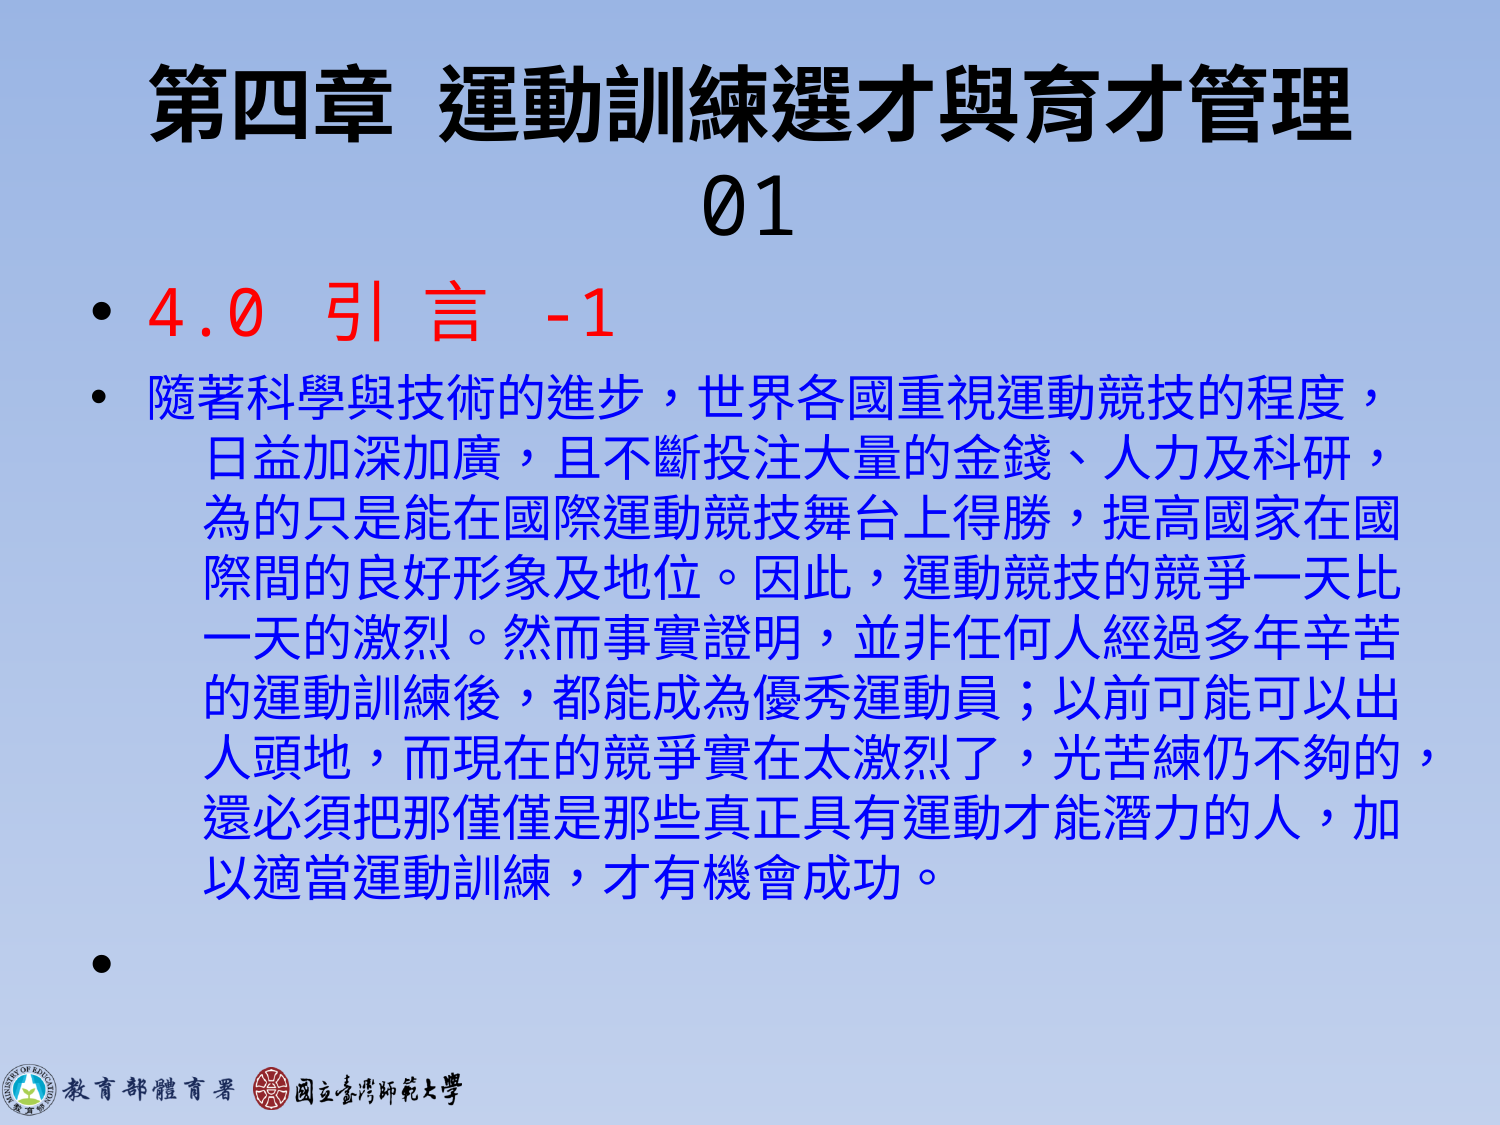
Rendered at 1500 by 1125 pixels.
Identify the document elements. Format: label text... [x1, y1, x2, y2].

list 4.0 引 言 -1 隨著科學與技術的進步，世界各國重視運動競技的程度，日益加深加廣，且不斷投注大量的金錢、人力及科研，為的只是能在國際運動競技舞台上得勝，提高國家在國際間的良好形象及地位。因此，運動競技的競爭一天比一天的激烈。然而事實證明，並非任何人經過多年辛苦的運動訓練後，都能成為優秀運動員；以前可能可以出人頭地，而現在的競爭實在太激烈了，光苦練仍不夠的，還必須把那僅僅是那些真正具有運動才能潛力的人，加以適當運動訓練，才有機會成功。 [75, 262, 1426, 1005]
title 第四章 運動訓練選才與育才管理 01 [75, 45, 1426, 233]
